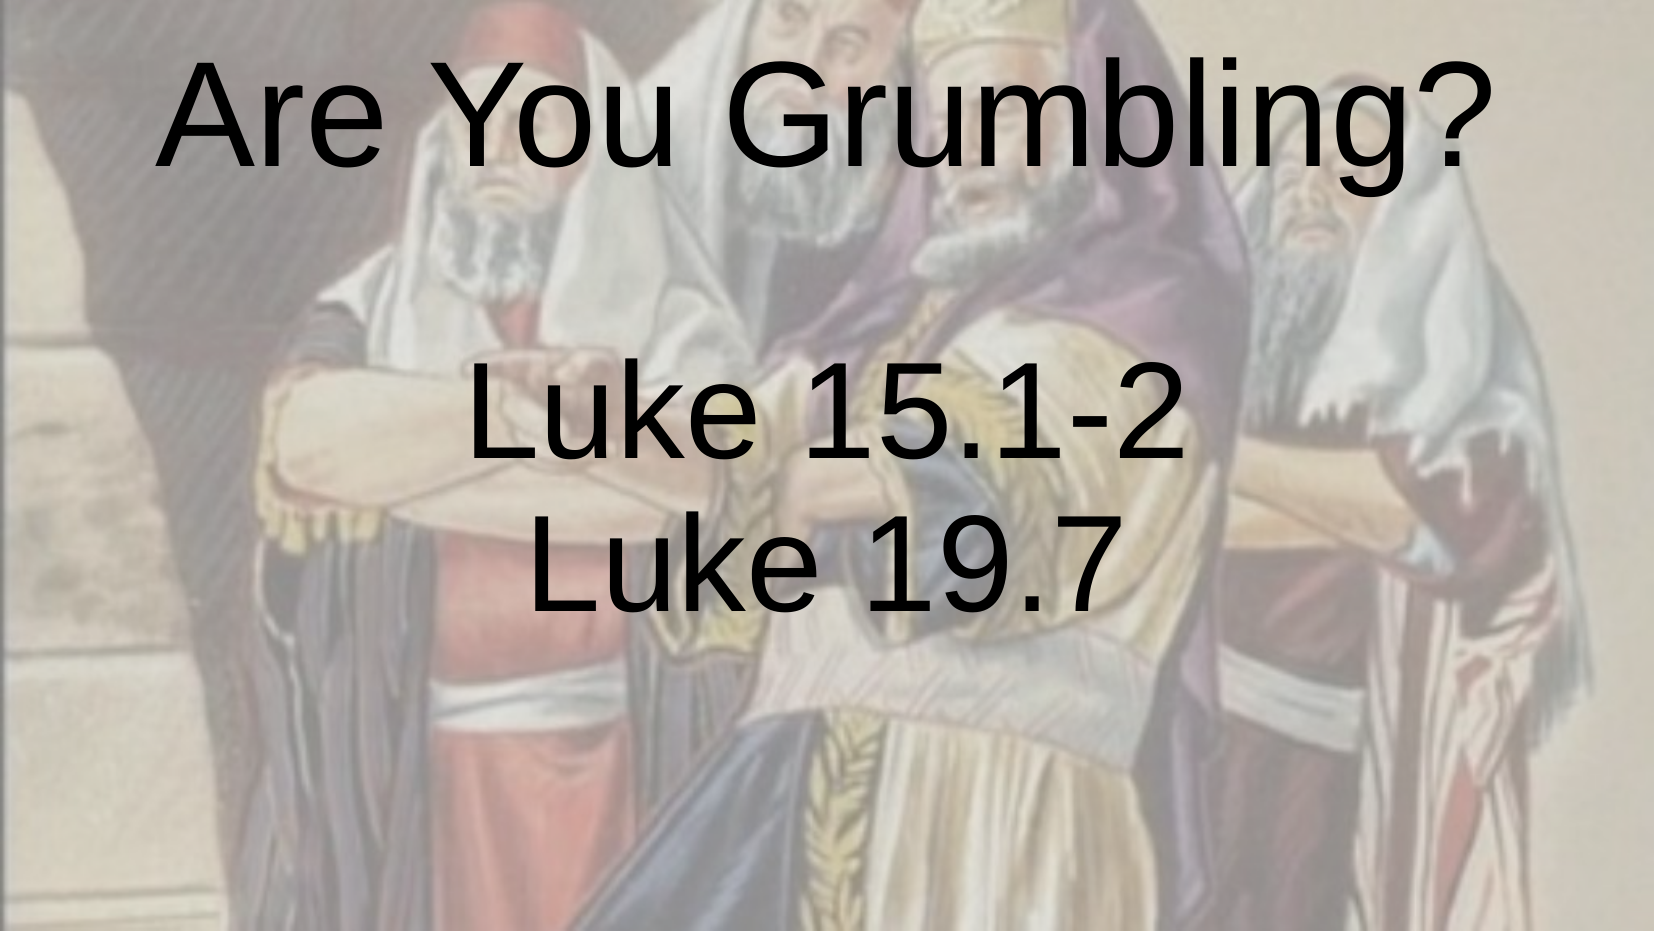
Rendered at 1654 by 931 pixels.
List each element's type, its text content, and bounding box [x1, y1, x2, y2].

picture [0, 0, 1654, 931]
title Are You Grumbling? [82, 30, 1571, 199]
subtitle Luke 15.1-2 Luke 19.7 [82, 217, 1571, 758]
